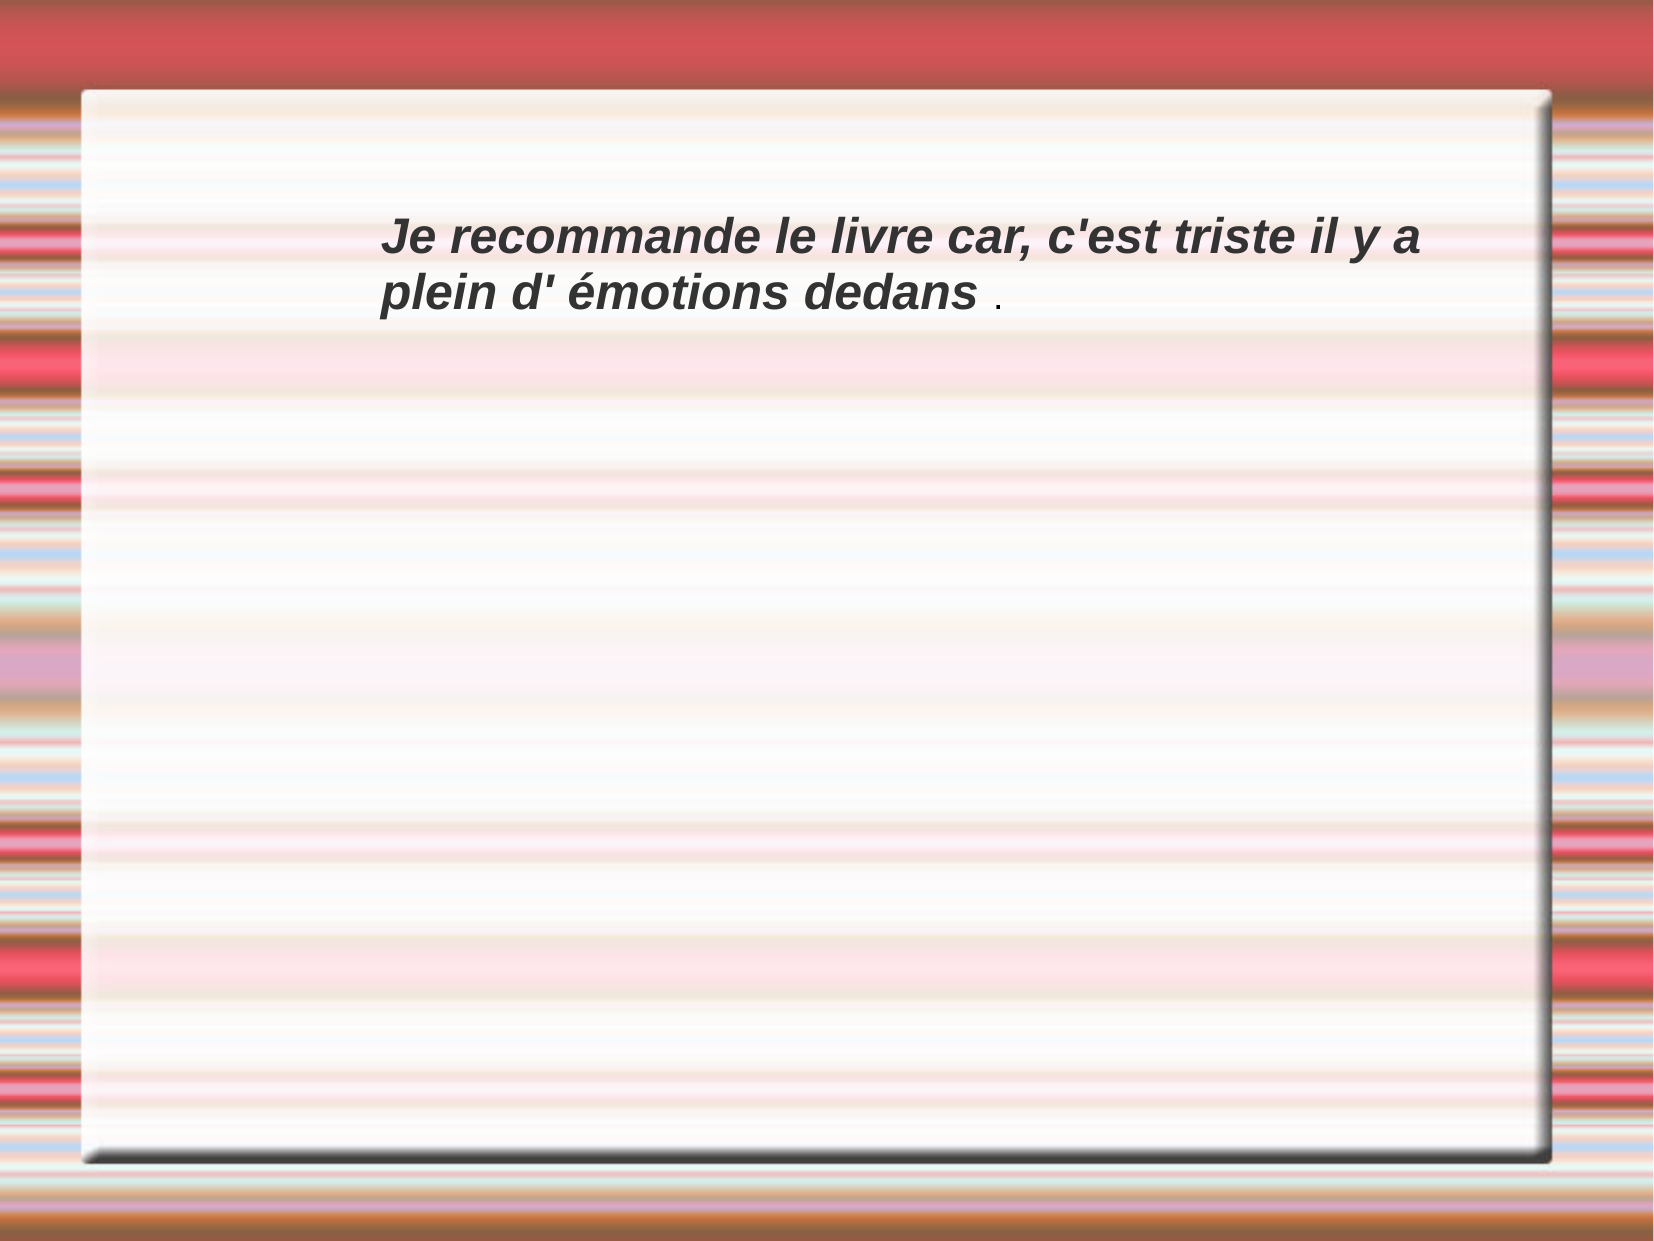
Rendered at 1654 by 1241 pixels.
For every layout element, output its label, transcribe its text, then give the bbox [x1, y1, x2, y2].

text_box Je recommande le livre car, c'est triste il y a plein d' émotions dedans . [366, 200, 1501, 438]
picture [0, 0, 1654, 1241]
